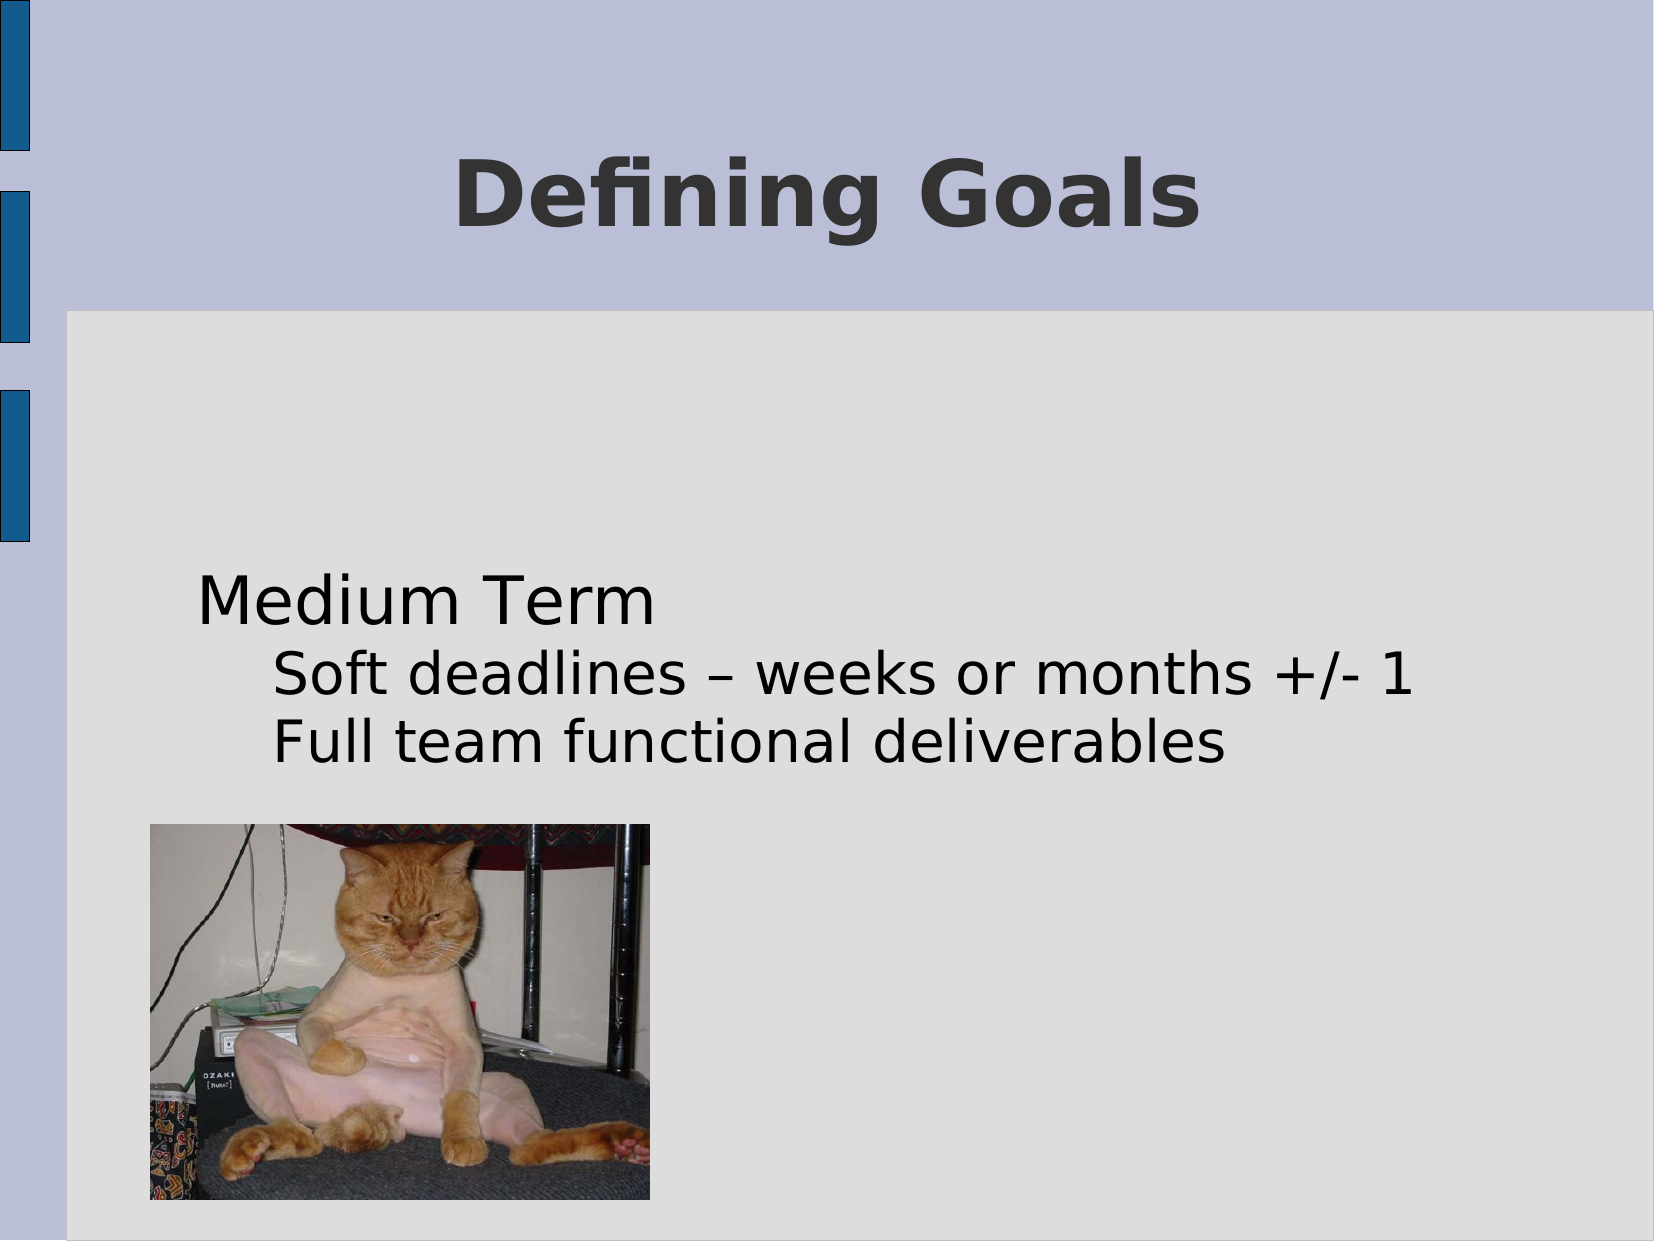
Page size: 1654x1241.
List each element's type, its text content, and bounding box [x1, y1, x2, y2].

title Defining Goals [121, 91, 1534, 299]
picture [150, 824, 650, 1200]
list Medium Term Soft deadlines – weeks or months +/- 1 Full team functional deliverables [178, 562, 1570, 1147]
